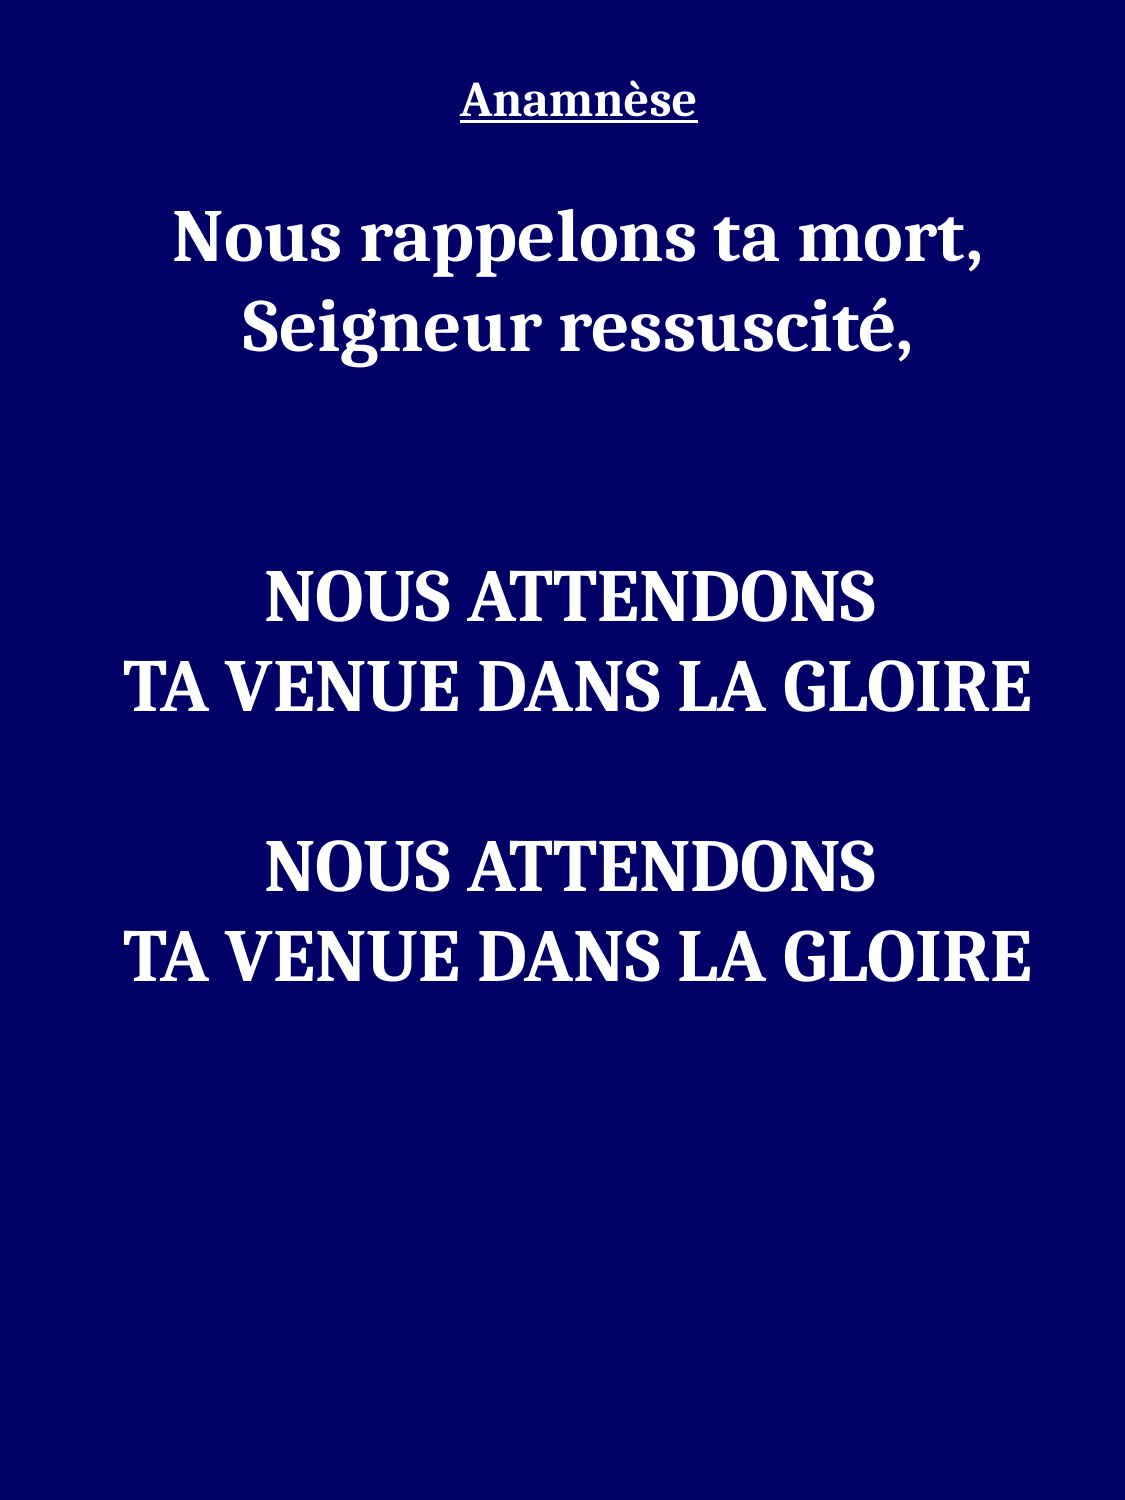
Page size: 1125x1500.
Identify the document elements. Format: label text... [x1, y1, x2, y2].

text_box Anamnèse Nous rappelons ta mort, Seigneur ressuscité, NOUS ATTENDONS TA VENUE DANS LA GLOIRE NOUS ATTENDONS TA VENUE DANS LA GLOIRE [70, 59, 1087, 1436]
